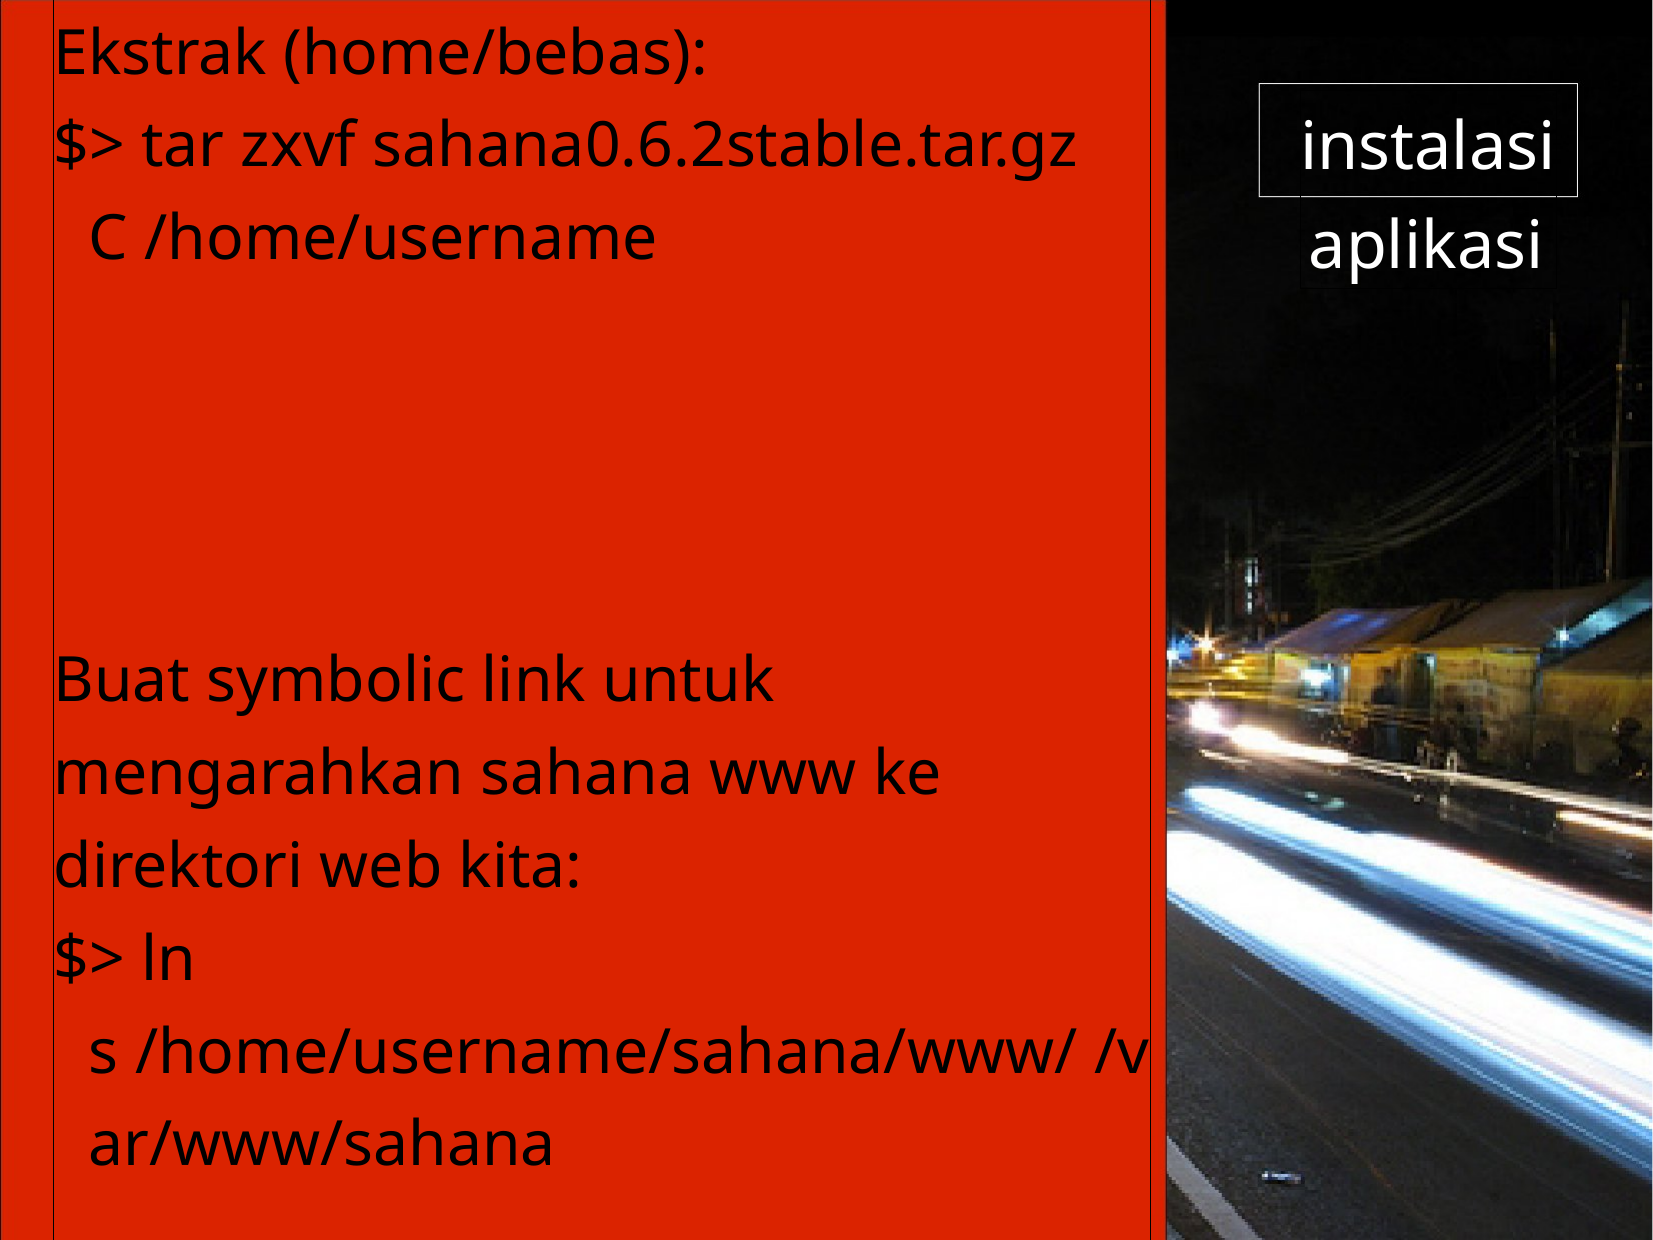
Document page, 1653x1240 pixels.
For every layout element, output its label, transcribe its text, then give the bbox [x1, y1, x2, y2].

text_box Ekstrak (home/bebas): $> tar zxvf sahana­0.6.2­stable.tar.gz ­C /home/username Buat symbolic link untuk mengarahkan sahana www ke direktori web kita: $> ln ­s /home/username/sahana/www/ /v ar/www/sahana Tes browsing http://localhost/sahana [53, 0, 1151, 1240]
picture [1151, 0, 1653, 1240]
picture [0, 0, 53, 1240]
text_box instalasi aplikasi [1300, 90, 1557, 289]
